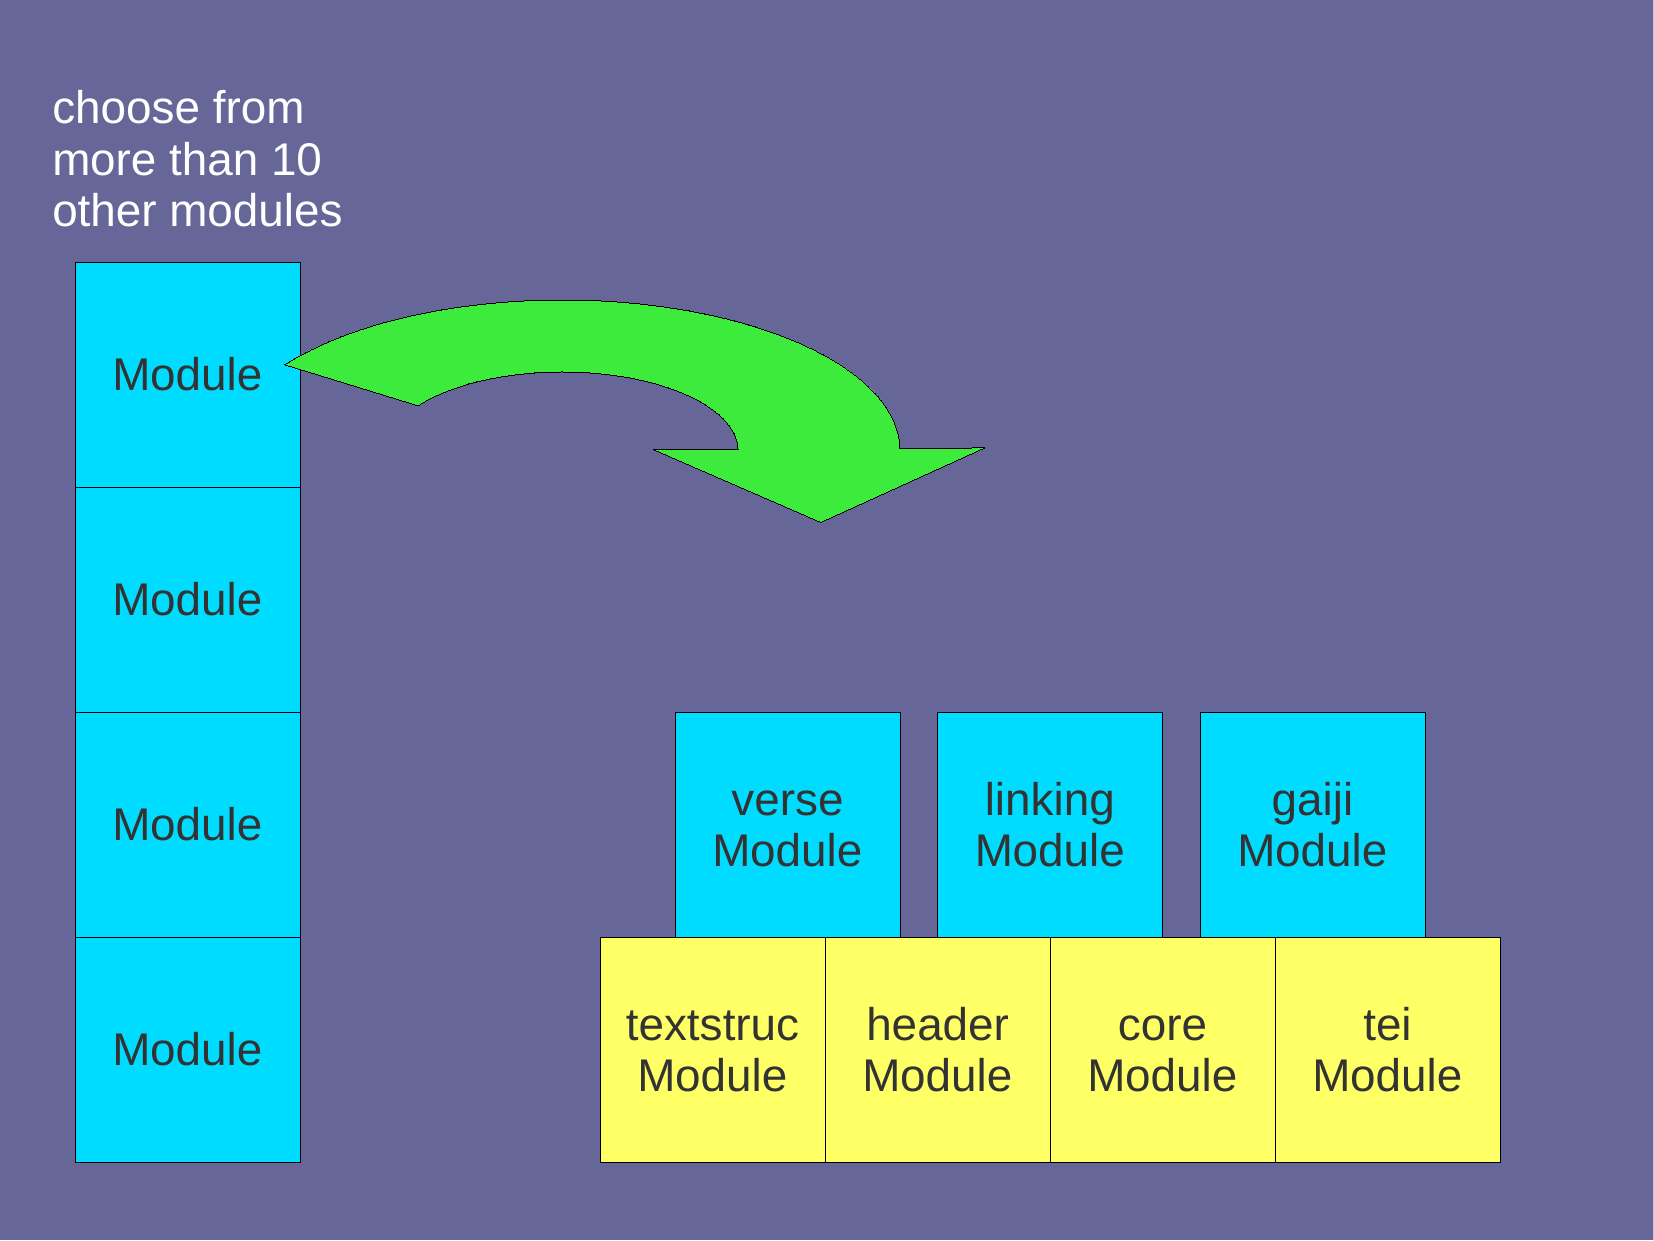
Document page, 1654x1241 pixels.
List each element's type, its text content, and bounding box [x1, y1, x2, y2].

text_box header Module [825, 937, 1050, 1163]
text_box linking Module [937, 712, 1163, 938]
text_box [284, 300, 985, 523]
text_box Module [75, 262, 301, 488]
text_box Module [75, 713, 301, 938]
text_box Module [75, 488, 301, 713]
text_box textstruc Module [600, 937, 825, 1163]
text_box tei Module [1275, 937, 1501, 1163]
text_box Module [75, 938, 301, 1163]
text_box gaiji Module [1200, 712, 1426, 938]
text_box choose from more than 10 other modules [37, 75, 376, 243]
text_box verse Module [675, 712, 901, 938]
text_box core Module [1050, 937, 1275, 1163]
